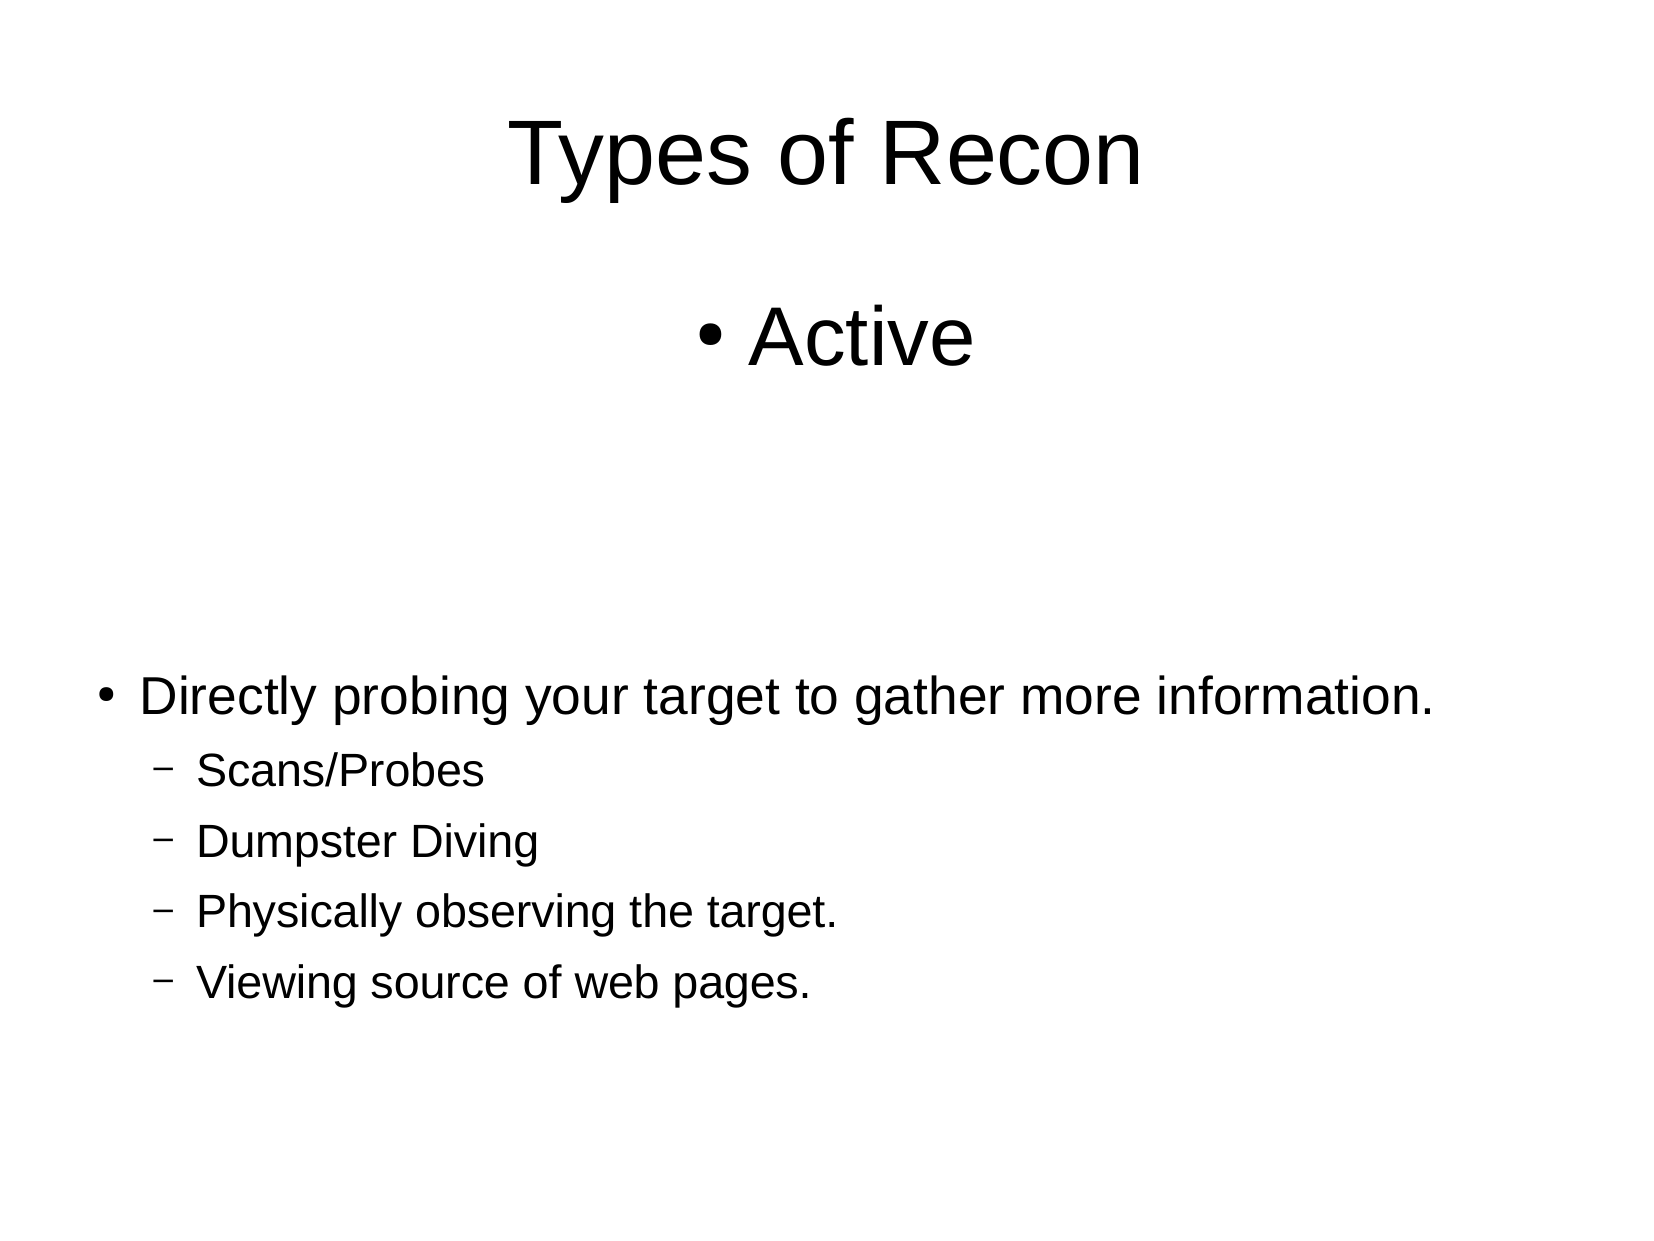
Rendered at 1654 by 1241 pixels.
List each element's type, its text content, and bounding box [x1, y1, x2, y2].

title Types of Recon [82, 49, 1571, 257]
list Active [82, 290, 1571, 634]
list Directly probing your target to gather more information. Scans/Probes Dumpster Diving Physically observing the target. Viewing source of web pages. [82, 665, 1571, 1009]
